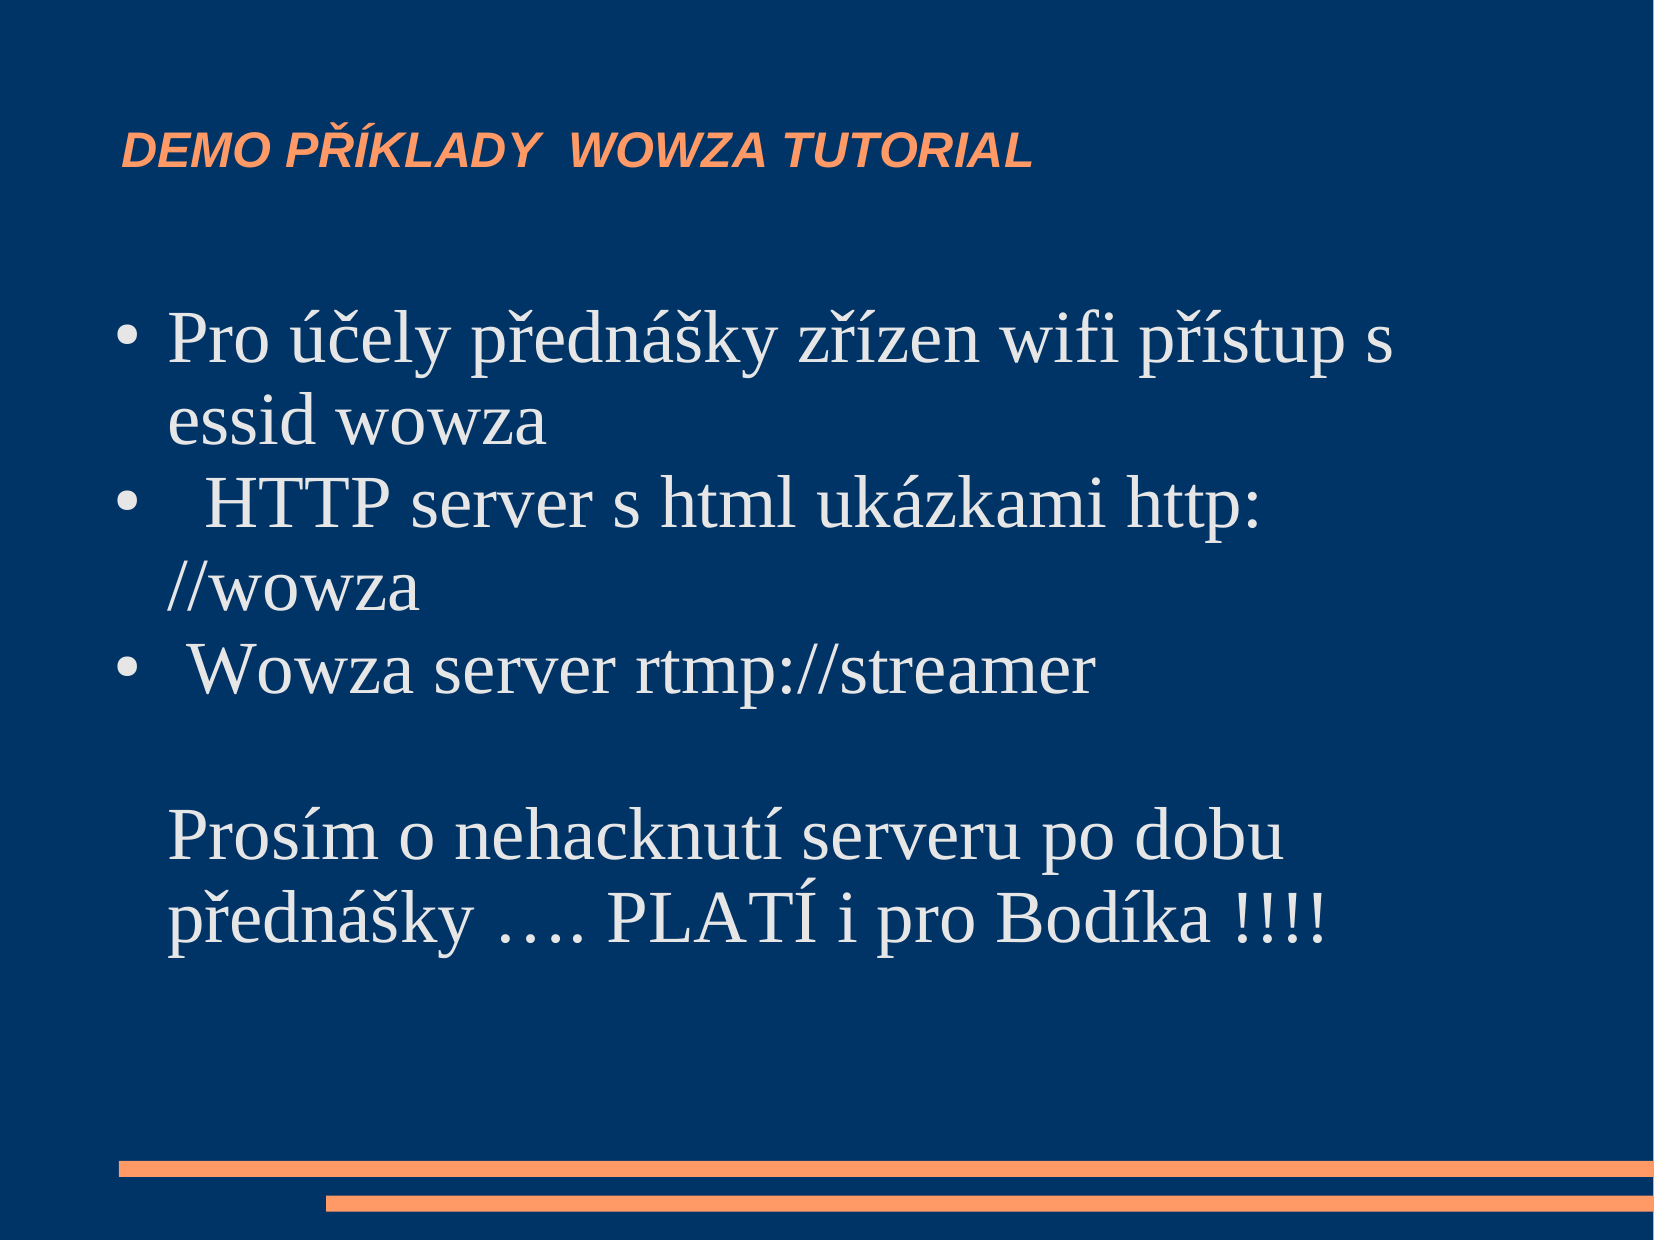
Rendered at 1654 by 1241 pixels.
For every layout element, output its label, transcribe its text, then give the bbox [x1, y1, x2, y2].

title DEMO PŘÍKLADY WOWZA TUTORIAL [121, 46, 1534, 254]
list Pro účely přednášky zřízen wifi přístup s essid wowza HTTP server s html ukázkami http: //wowza Wowza server rtmp://streamer Prosím o nehacknutí serveru po dobu přednášky …. PLATÍ i pro Bodíka !!!! [96, 295, 1536, 1106]
